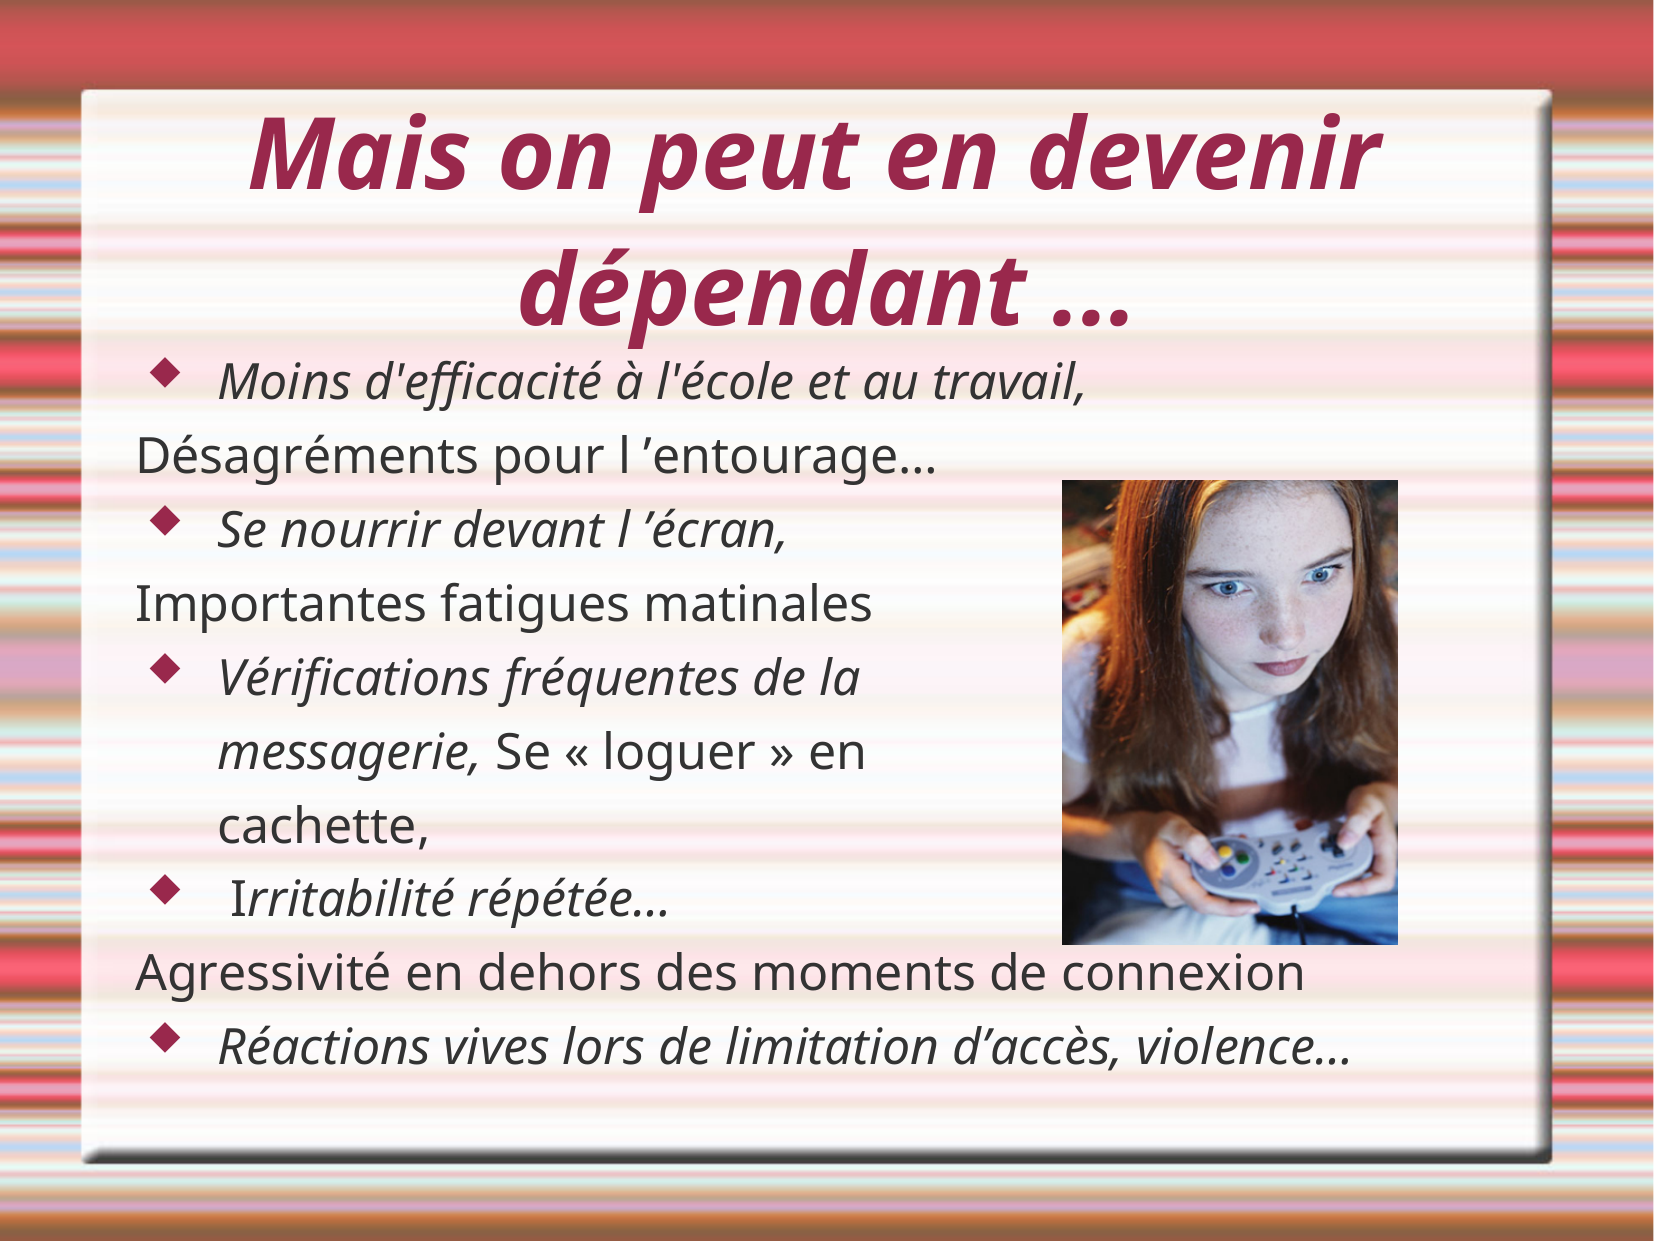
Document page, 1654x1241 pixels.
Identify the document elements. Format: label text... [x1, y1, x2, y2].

list Moins d'efficacité à l'école et au travail, Désagréments pour l ’entourage… Se nourrir devant l ’écran, Importantes fatigues matinales Vérifications fréquentes de la messagerie, Se « loguer » en cachette, Irritabilité répétée… Agressivité en dehors des moments de connexion Réactions vives lors de limitation d’accès, violence… [134, 350, 1516, 1118]
title Mais on peut en devenir dépendant ... [121, 96, 1534, 341]
picture [0, 0, 1654, 1241]
